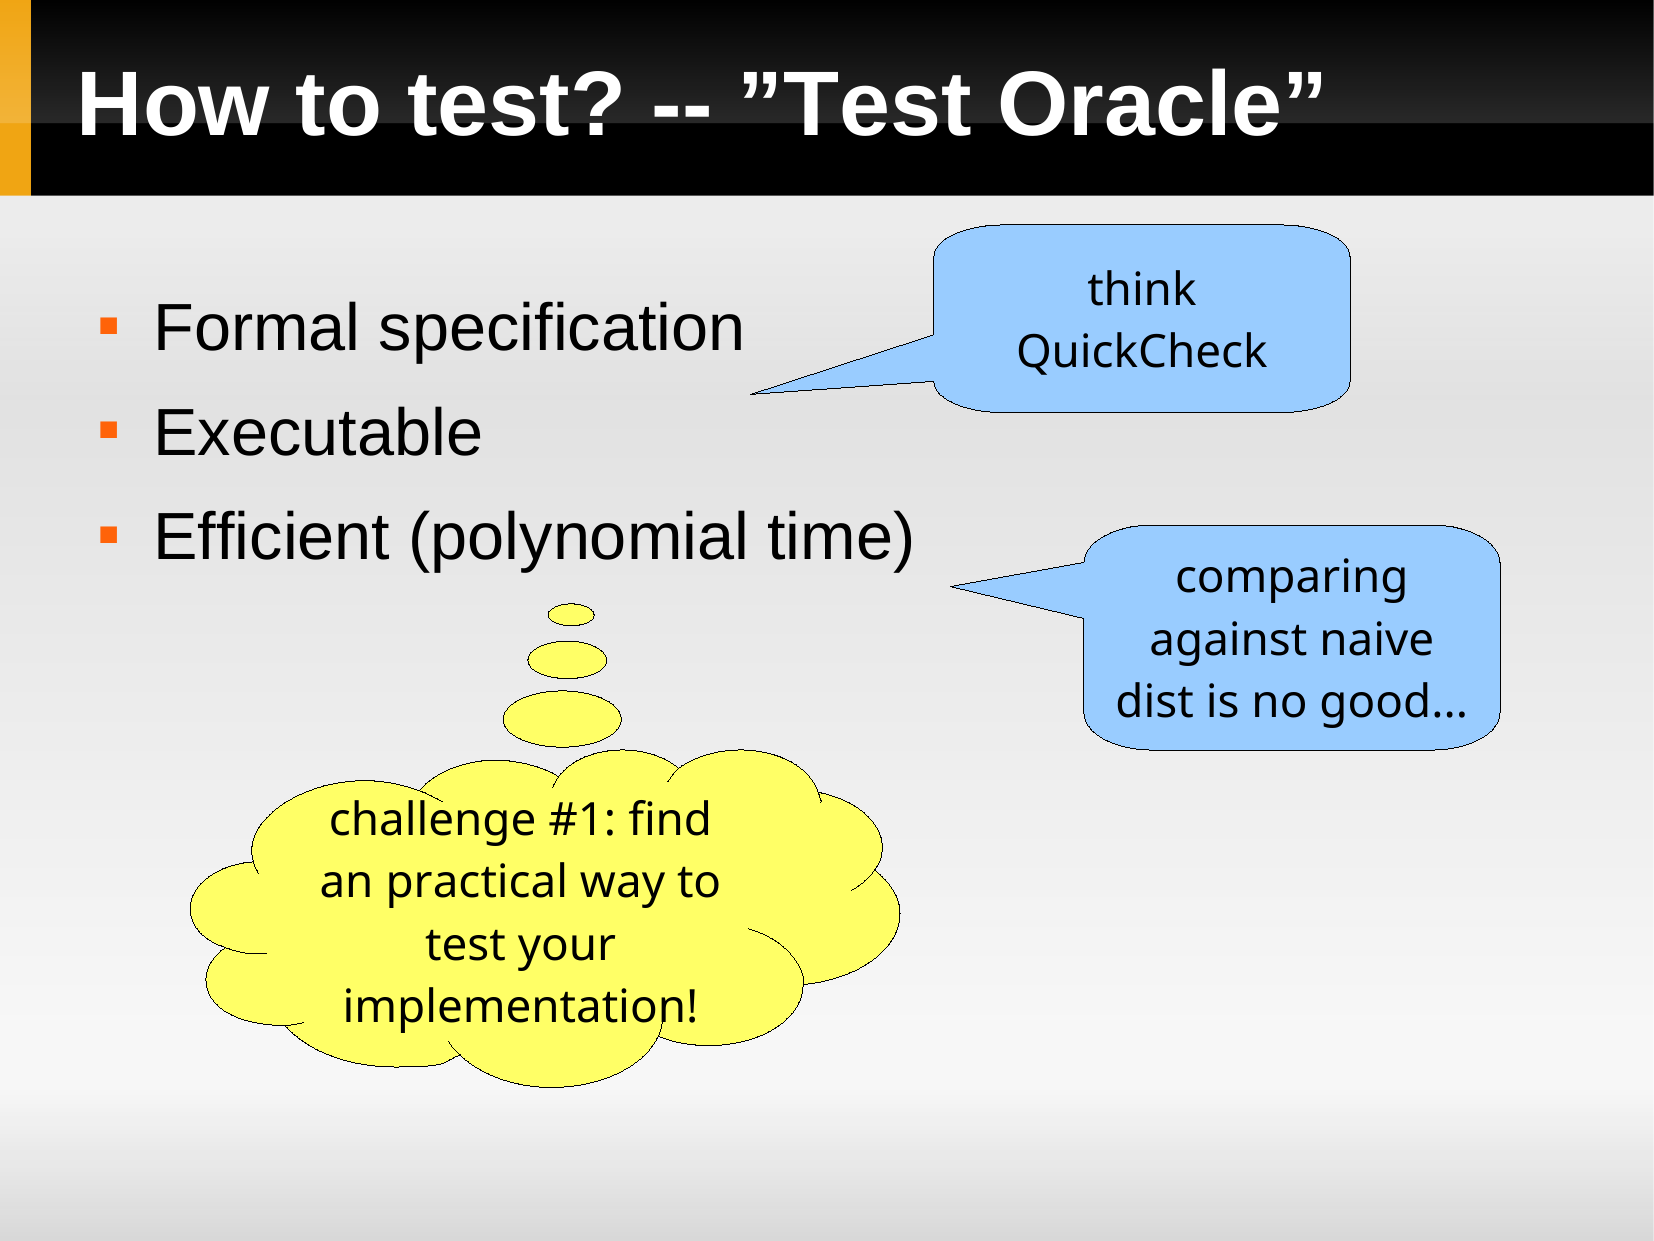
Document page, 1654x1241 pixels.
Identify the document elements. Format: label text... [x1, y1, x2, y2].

text_box challenge #1: find an practical way to test your implementation! [190, 749, 901, 1088]
text_box think QuickCheck [750, 224, 1351, 413]
text_box challenge #1: find an practical way to test your implementation! [527, 641, 607, 679]
title How to test? -- ”Test Oracle” [76, 7, 1565, 200]
picture [0, 0, 1654, 1241]
text_box challenge #1: find an practical way to test your implementation! [503, 690, 622, 748]
list Formal specification Executable Efficient (polynomial time) [82, 290, 1571, 1094]
text_box comparing against naive dist is no good... [950, 525, 1501, 751]
